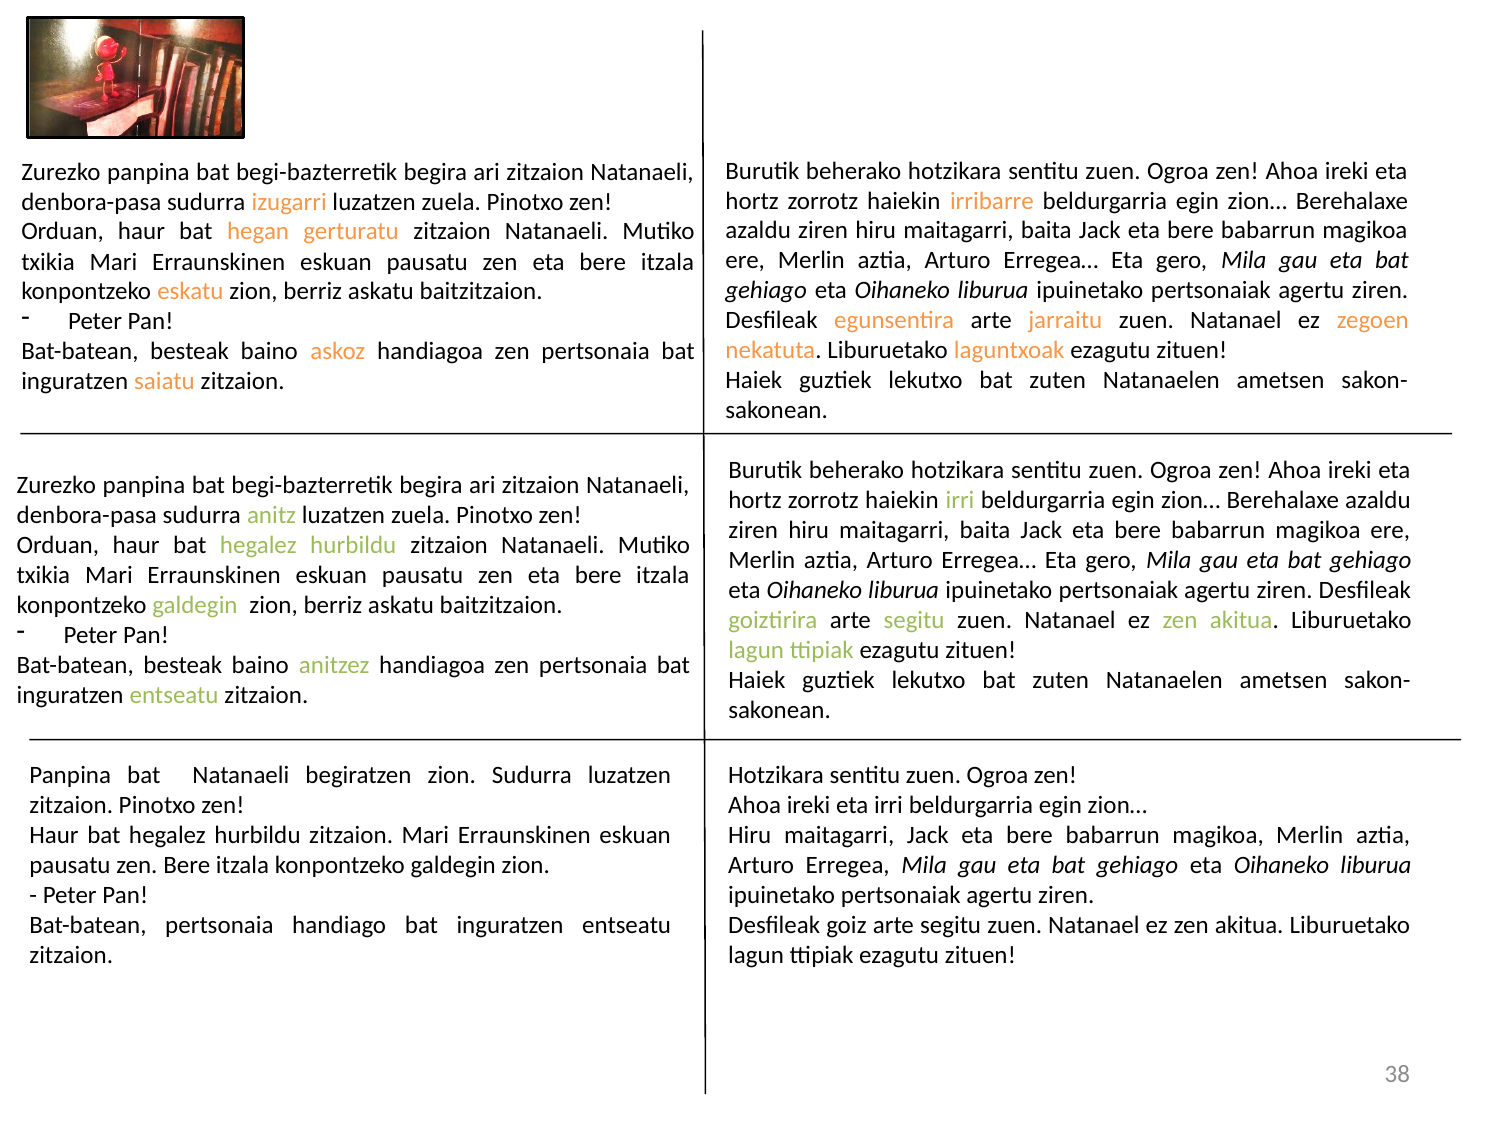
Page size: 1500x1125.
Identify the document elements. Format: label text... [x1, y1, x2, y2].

text_box Zurezko panpina bat begi-bazterretik begira ari zitzaion Natanaeli, denbora-pasa sudurra izugarri luzatzen zuela. Pinotxo zen! Orduan, haur bat hegan gerturatu zitzaion Natanaeli. Mutiko txikia Mari Erraunskinen eskuan pausatu zen eta bere itzala konpontzeko eskatu zion, berriz askatu baitzitzaion. Peter Pan! Bat-batean, besteak baino askoz handiagoa zen pertsonaia bat inguratzen saiatu zitzaion. [6, 147, 710, 403]
text_box Burutik beherako hotzikara sentitu zuen. Ogroa zen! Ahoa ireki eta hortz zorrotz haiekin irribarre beldurgarria egin zion… Berehalaxe azaldu ziren hiru maitagarri, baita Jack eta bere babarrun magikoa ere, Merlin aztia, Arturo Erregea… Eta gero, Mila gau eta bat gehiago eta Oihaneko liburua ipuinetako pertsonaiak agertu ziren. Desfileak egunsentira arte jarraitu zuen. Natanael ez zegoen nekatuta. Liburuetako laguntxoak ezagutu zituen! Haiek guztiek lekutxo bat zuten Natanaelen ametsen sakon-sakonean. [710, 146, 1424, 432]
text_box Hotzikara sentitu zuen. Ogroa zen! Ahoa ireki eta irri beldurgarria egin zion… Hiru maitagarri, Jack eta bere babarrun magikoa, Merlin aztia, Arturo Erregea, Mila gau eta bat gehiago eta Oihaneko liburua ipuinetako pertsonaiak agertu ziren. Desfileak goiz arte segitu zuen. Natanael ez zen akitua. Liburuetako lagun ttipiak ezagutu zituen! [713, 751, 1427, 976]
picture [29, 19, 243, 136]
text_box Zurezko panpina bat begi-bazterretik begira ari zitzaion Natanaeli, denbora-pasa sudurra anitz luzatzen zuela. Pinotxo zen! Orduan, haur bat hegalez hurbildu zitzaion Natanaeli. Mutiko txikia Mari Erraunskinen eskuan pausatu zen eta bere itzala konpontzeko galdegin zion, berriz askatu baitzitzaion. Peter Pan! Bat-batean, besteak baino anitzez handiagoa zen pertsonaia bat inguratzen entseatu zitzaion. [1, 461, 706, 717]
slide_number <numéro> [1074, 1042, 1425, 1103]
text_box Panpina bat Natanaeli begiratzen zion. Sudurra luzatzen zitzaion. Pinotxo zen! Haur bat hegalez hurbildu zitzaion. Mari Erraunskinen eskuan pausatu zen. Bere itzala konpontzeko galdegin zion. - Peter Pan! Bat-batean, pertsonaia handiago bat inguratzen entseatu zitzaion. [14, 751, 688, 976]
text_box Burutik beherako hotzikara sentitu zuen. Ogroa zen! Ahoa ireki eta hortz zorrotz haiekin irri beldurgarria egin zion… Berehalaxe azaldu ziren hiru maitagarri, baita Jack eta bere babarrun magikoa ere, Merlin aztia, Arturo Erregea… Eta gero, Mila gau eta bat gehiago eta Oihaneko liburua ipuinetako pertsonaiak agertu ziren. Desfileak goiztirira arte segitu zuen. Natanael ez zen akitua. Liburuetako lagun ttipiak ezagutu zituen! Haiek guztiek lekutxo bat zuten Natanaelen ametsen sakon-sakonean. [713, 446, 1427, 731]
